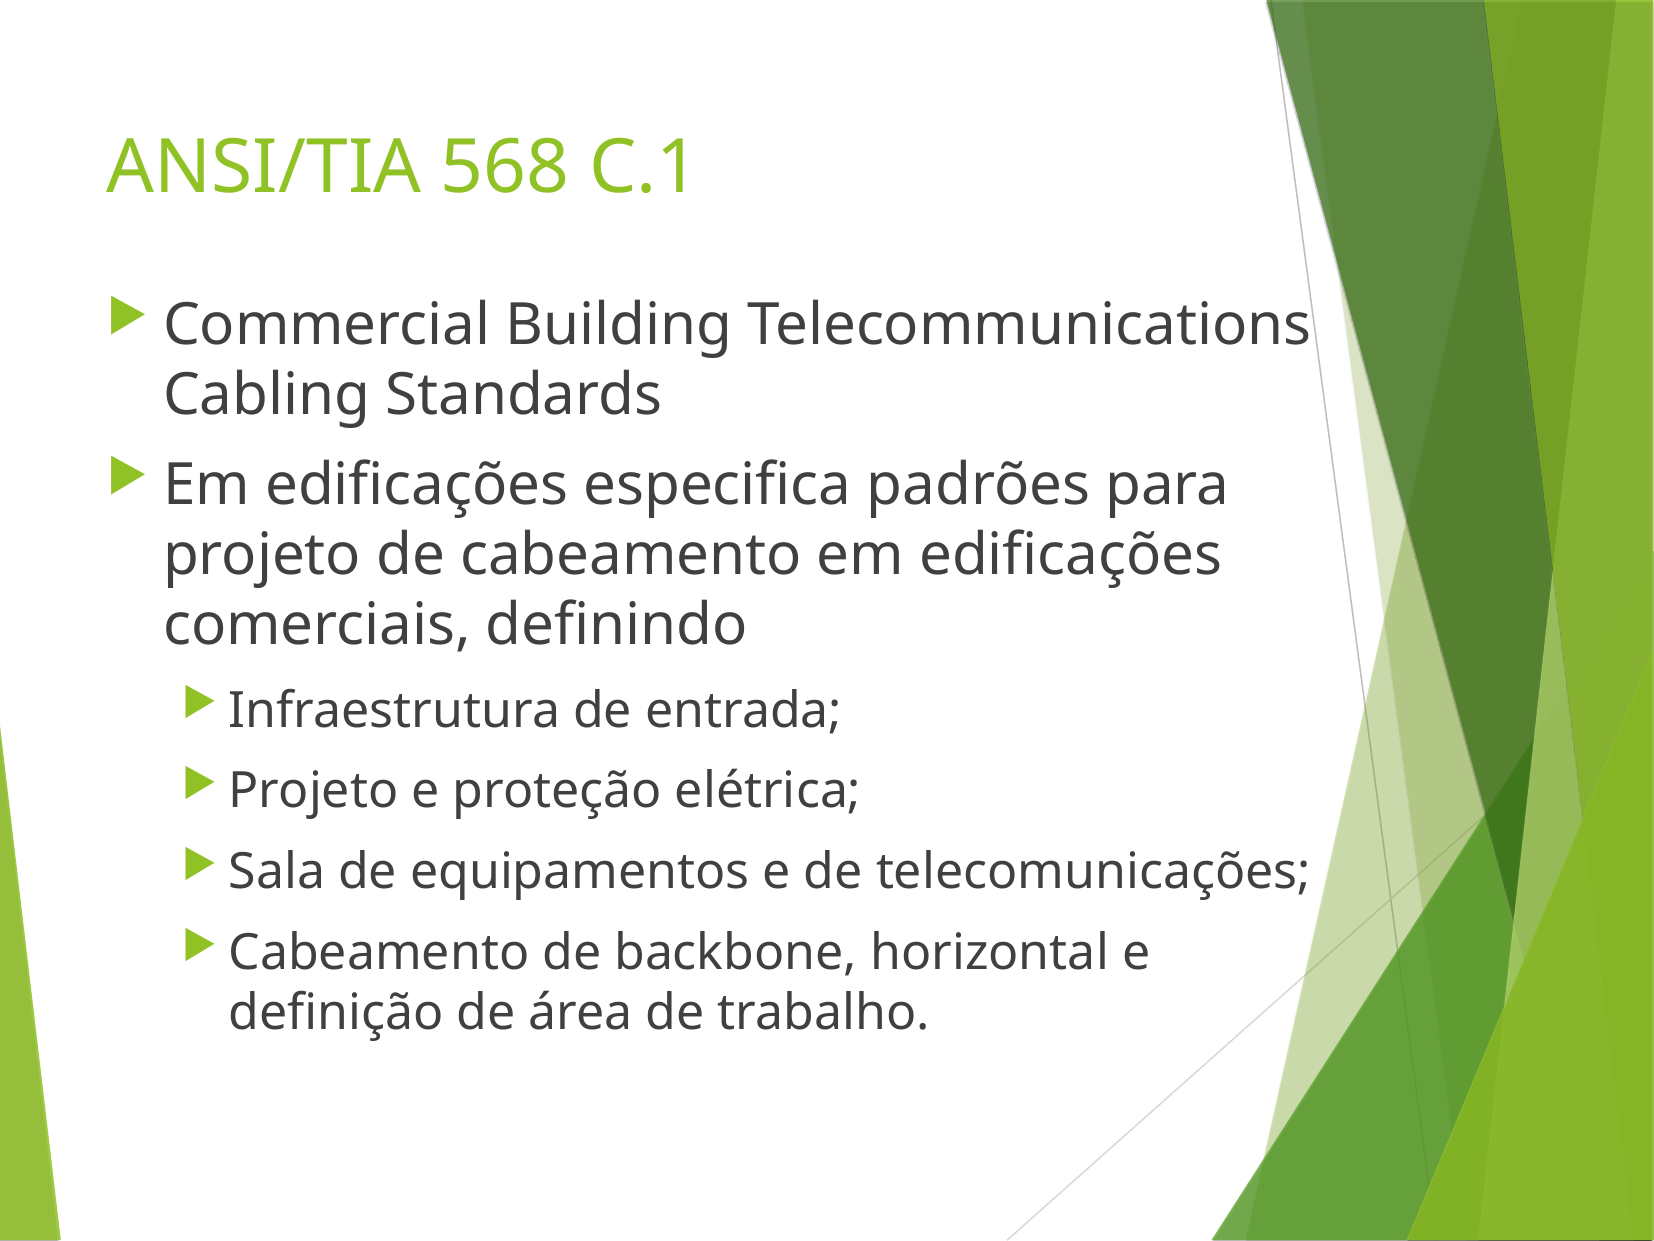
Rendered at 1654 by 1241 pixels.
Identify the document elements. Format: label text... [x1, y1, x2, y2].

list Commercial Building Telecommunications Cabling Standards Em edificações especifica padrões para projeto de cabeamento em edificações comerciais, definindo Infraestrutura de entrada; Projeto e proteção elétrica; Sala de equipamentos e de telecomunicações; Cabeamento de backbone, horizontal e definição de área de trabalho. [91, 278, 1382, 1158]
title ANSI/TIA 568 C.1 [91, 110, 1258, 278]
